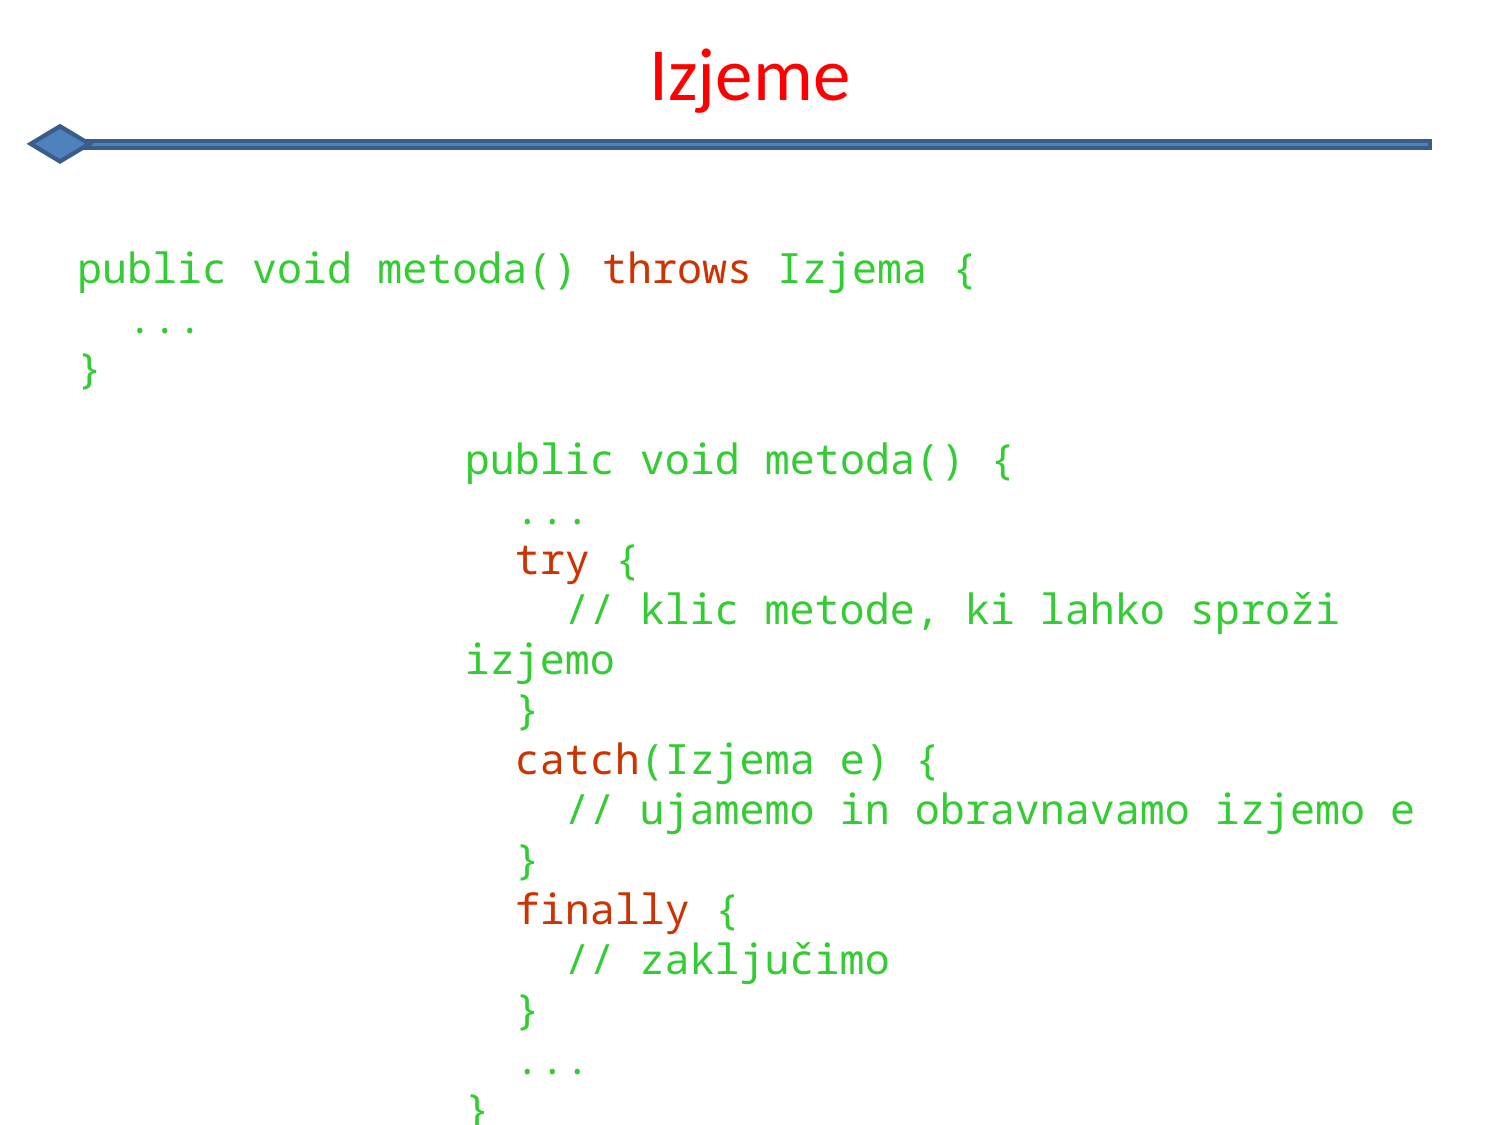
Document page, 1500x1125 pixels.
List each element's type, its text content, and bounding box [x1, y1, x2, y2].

title Izjeme [0, 0, 1500, 141]
text_box public void metoda() throws Izjema { ... } [62, 233, 1021, 400]
text_box public void metoda() { ... try { // klic metode, ki lahko sproži izjemo } catch(Izjema e) { // ujamemo in obravnavamo izjemo e } finally { // zaključimo } ... } [449, 424, 1463, 1125]
